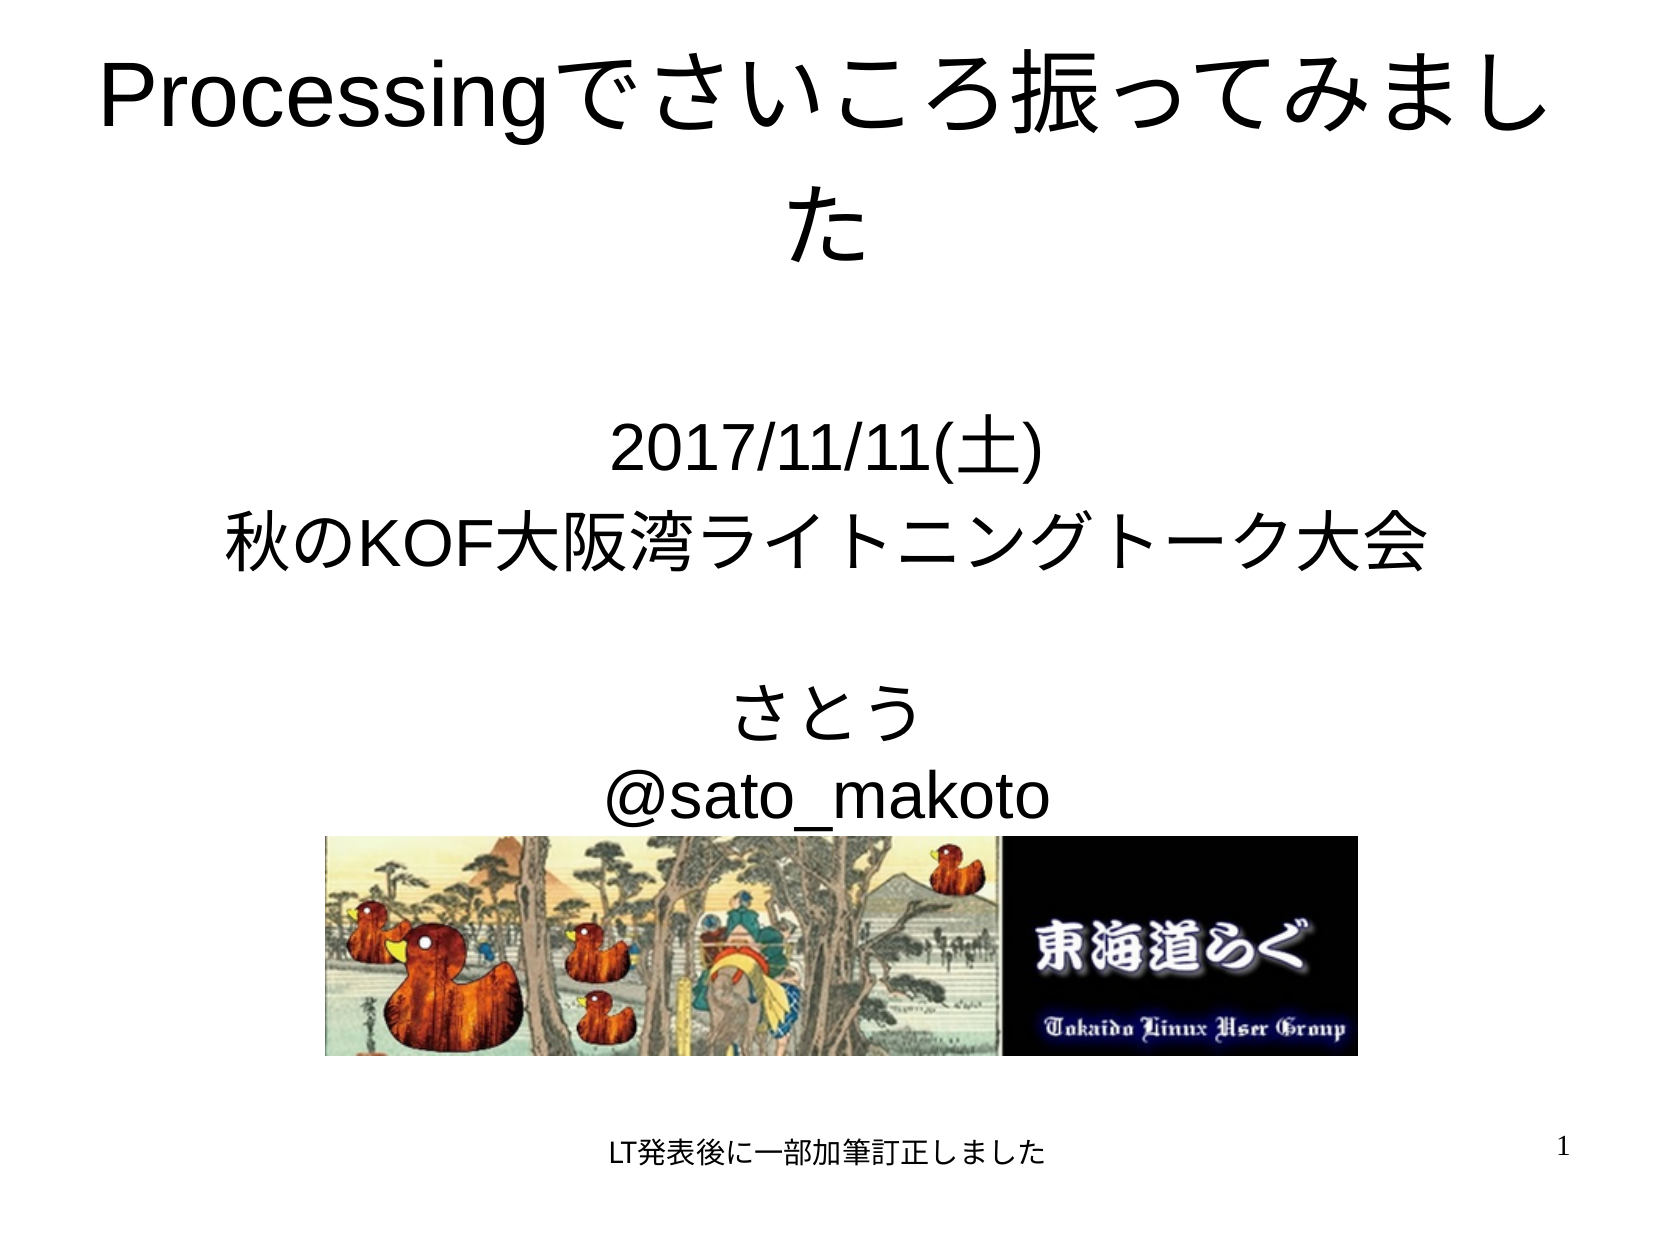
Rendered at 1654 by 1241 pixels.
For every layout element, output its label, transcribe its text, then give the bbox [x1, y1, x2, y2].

subtitle 2017/11/11(土) 秋のKOF大阪湾ライトニングトーク大会 さとう @sato_makoto [82, 290, 1571, 1010]
picture [325, 836, 1358, 1056]
title Processingでさいころ振ってみました [82, 49, 1571, 257]
